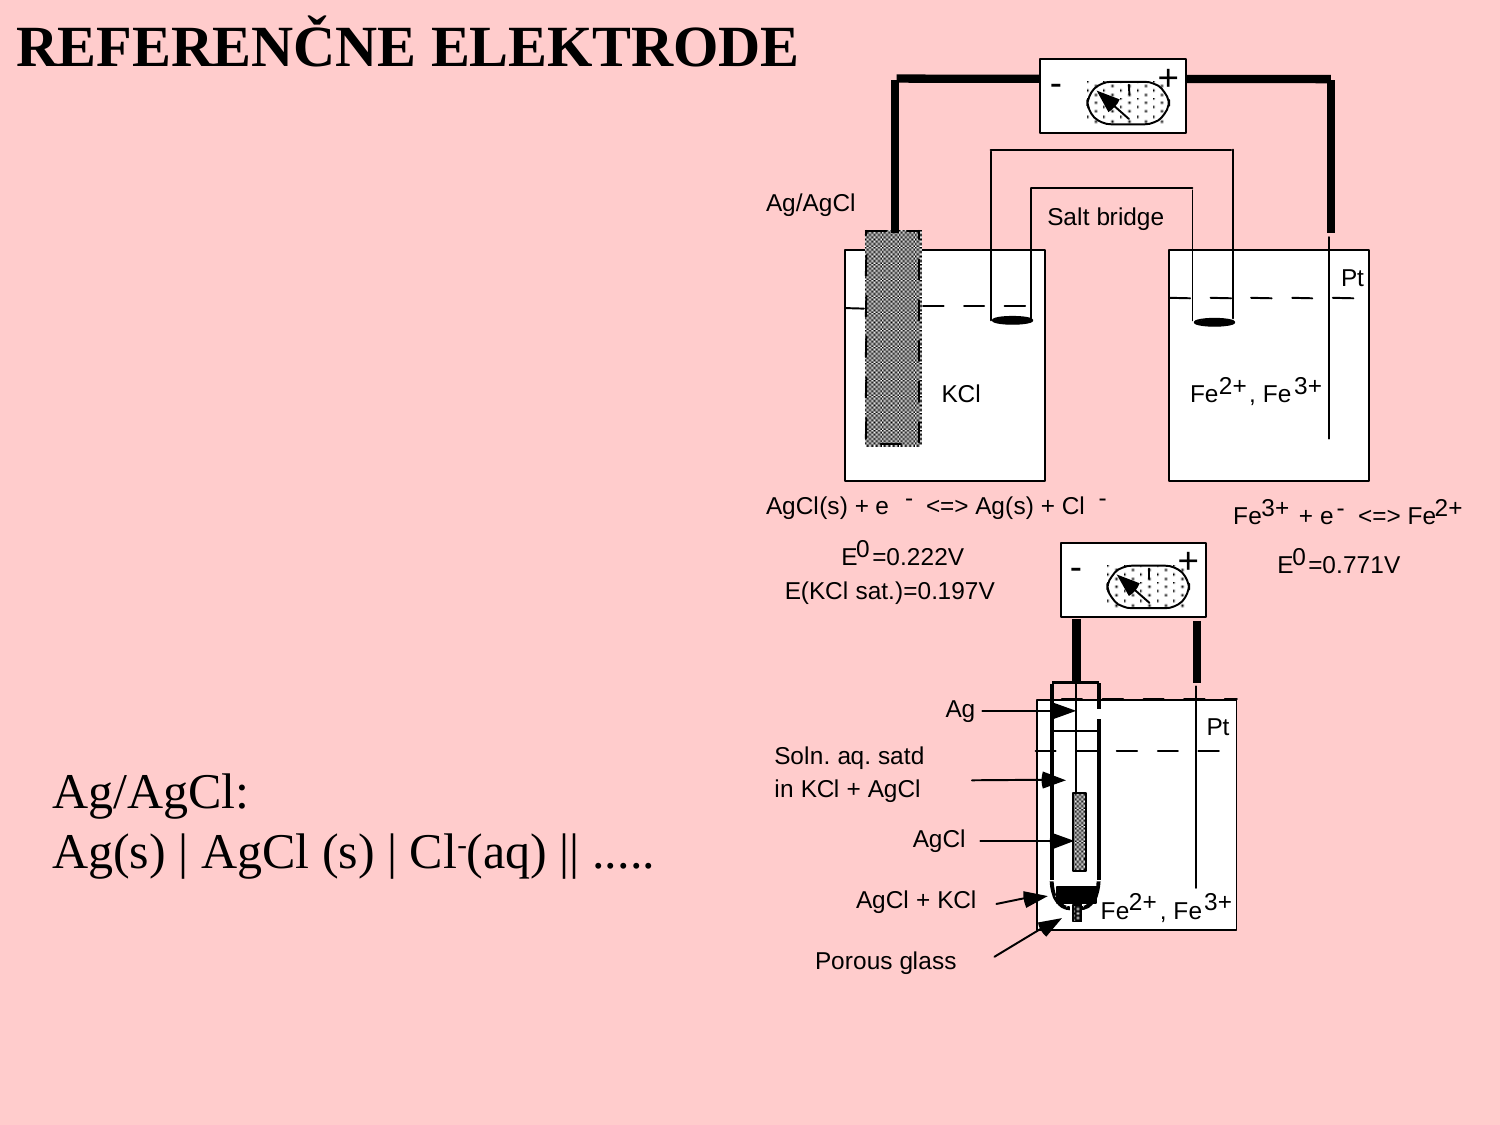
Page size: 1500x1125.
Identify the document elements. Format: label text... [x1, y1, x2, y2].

list Ag/AgCl: Ag(s) | AgCl (s) | Cl-(aq) || ..... [37, 762, 750, 887]
text_box REFERENČNE ELEKTRODE [1, 0, 815, 86]
chart [750, 50, 1469, 984]
